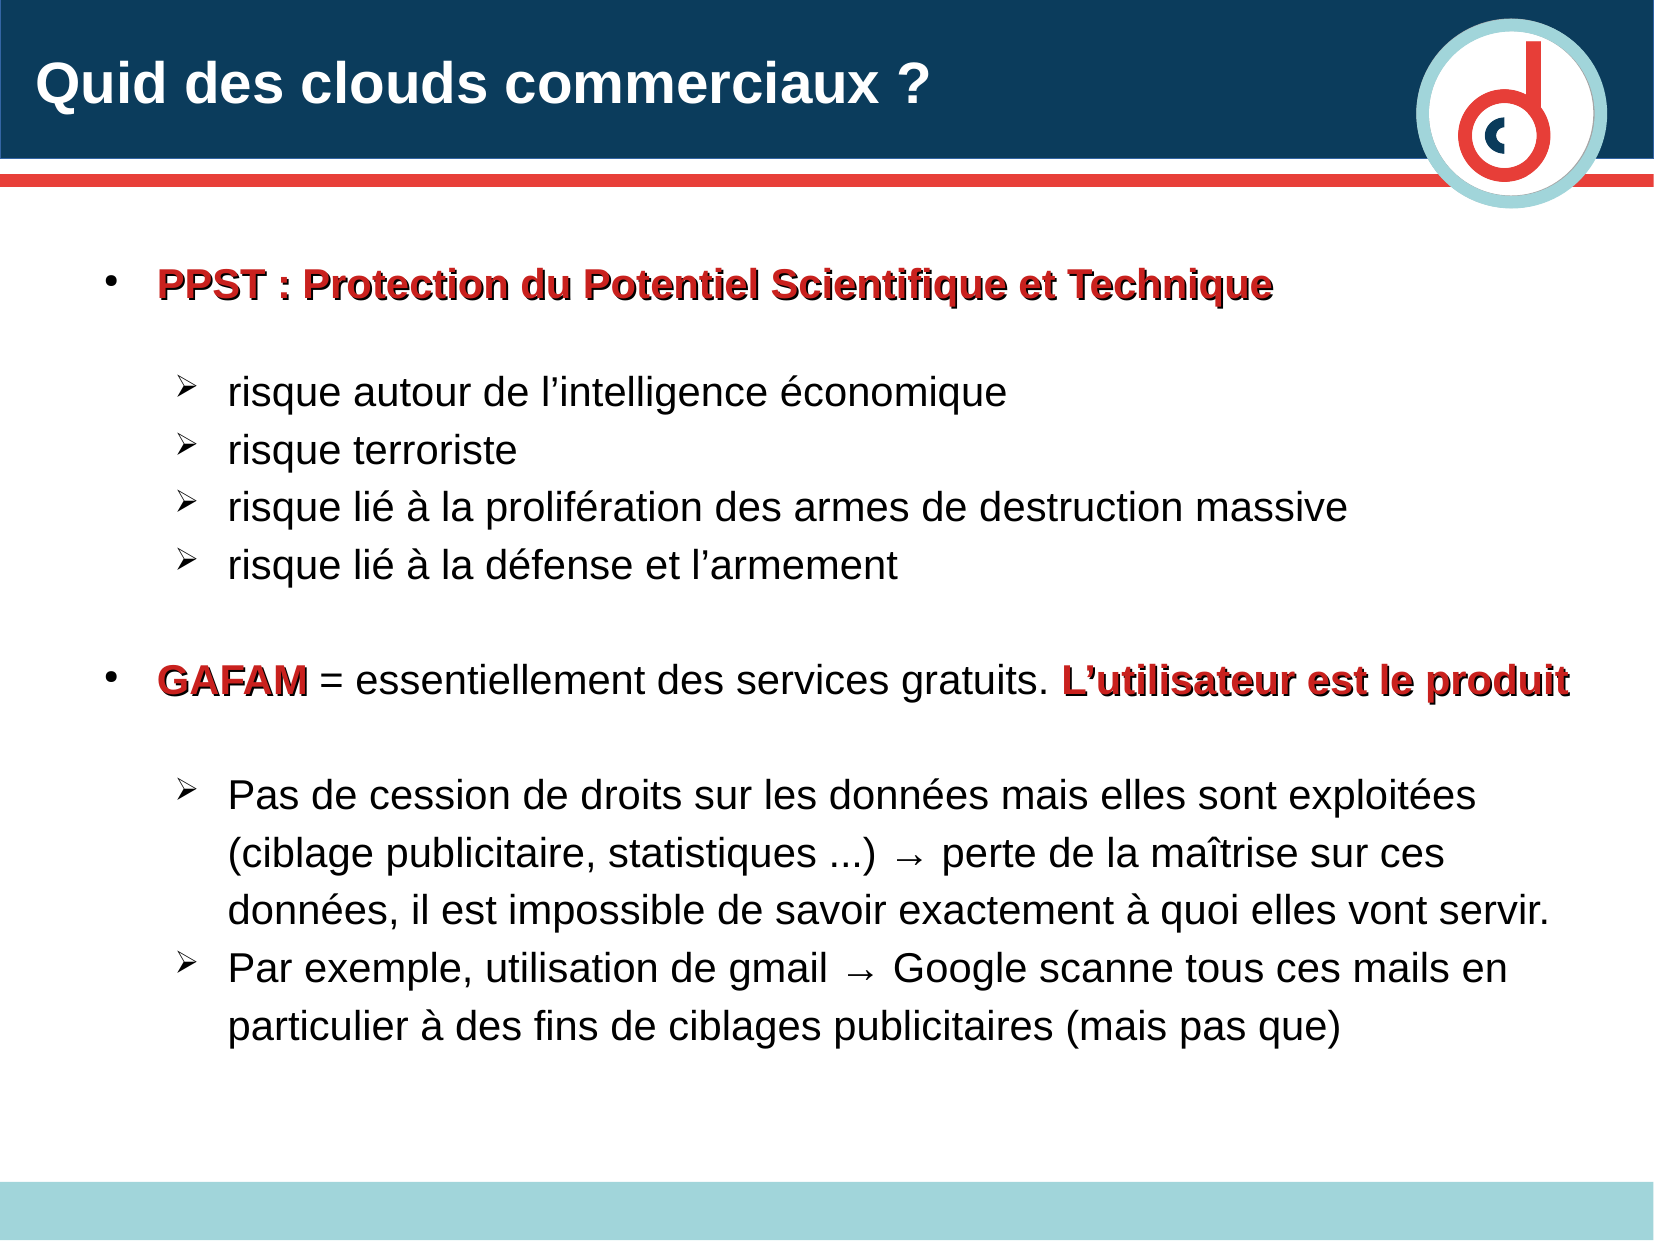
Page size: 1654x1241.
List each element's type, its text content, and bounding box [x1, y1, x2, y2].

text_box PPST : Protection du Potentiel Scientifique et Technique risque autour de l’intelligence économique risque terroriste risque lié à la prolifération des armes de destruction massive risque lié à la défense et l’armement GAFAM = essentiellement des services gratuits. L’utilisateur est le produit Pas de cession de droits sur les données mais elles sont exploitées (ciblage publicitaire, statistiques ...) → perte de la maîtrise sur ces données, il est impossible de savoir exactement à quoi elles vont servir. Par exemple, utilisation de gmail → Google scanne tous ces mails en particulier à des fins de ciblages publicitaires (mais pas que) [71, 242, 1595, 1105]
title Quid des clouds commerciaux ? [35, 11, 1506, 159]
